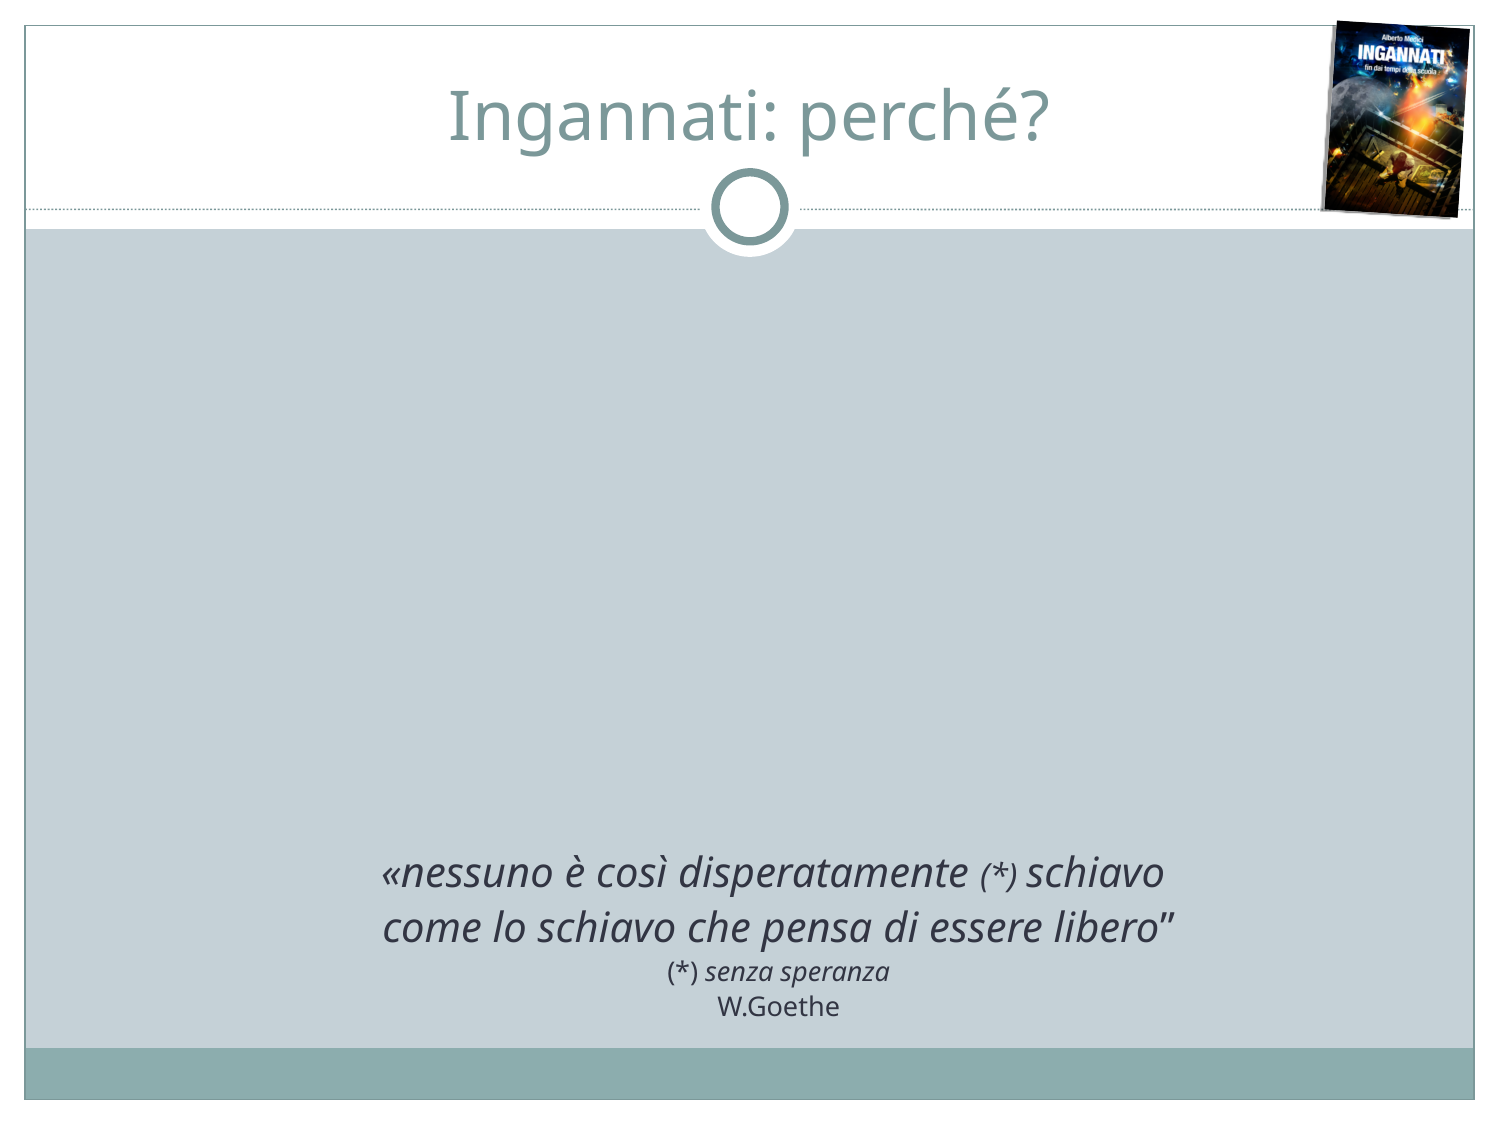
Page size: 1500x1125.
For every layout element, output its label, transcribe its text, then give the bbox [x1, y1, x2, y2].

picture [242, 218, 1258, 777]
list «nessuno è così disperatamente (*) schiavo come lo schiavo che pensa di essere libero” (*) senza speranza W.Goethe [58, 843, 1454, 1036]
picture [1324, 20, 1470, 219]
title Ingannati: perché? [49, 37, 1330, 162]
